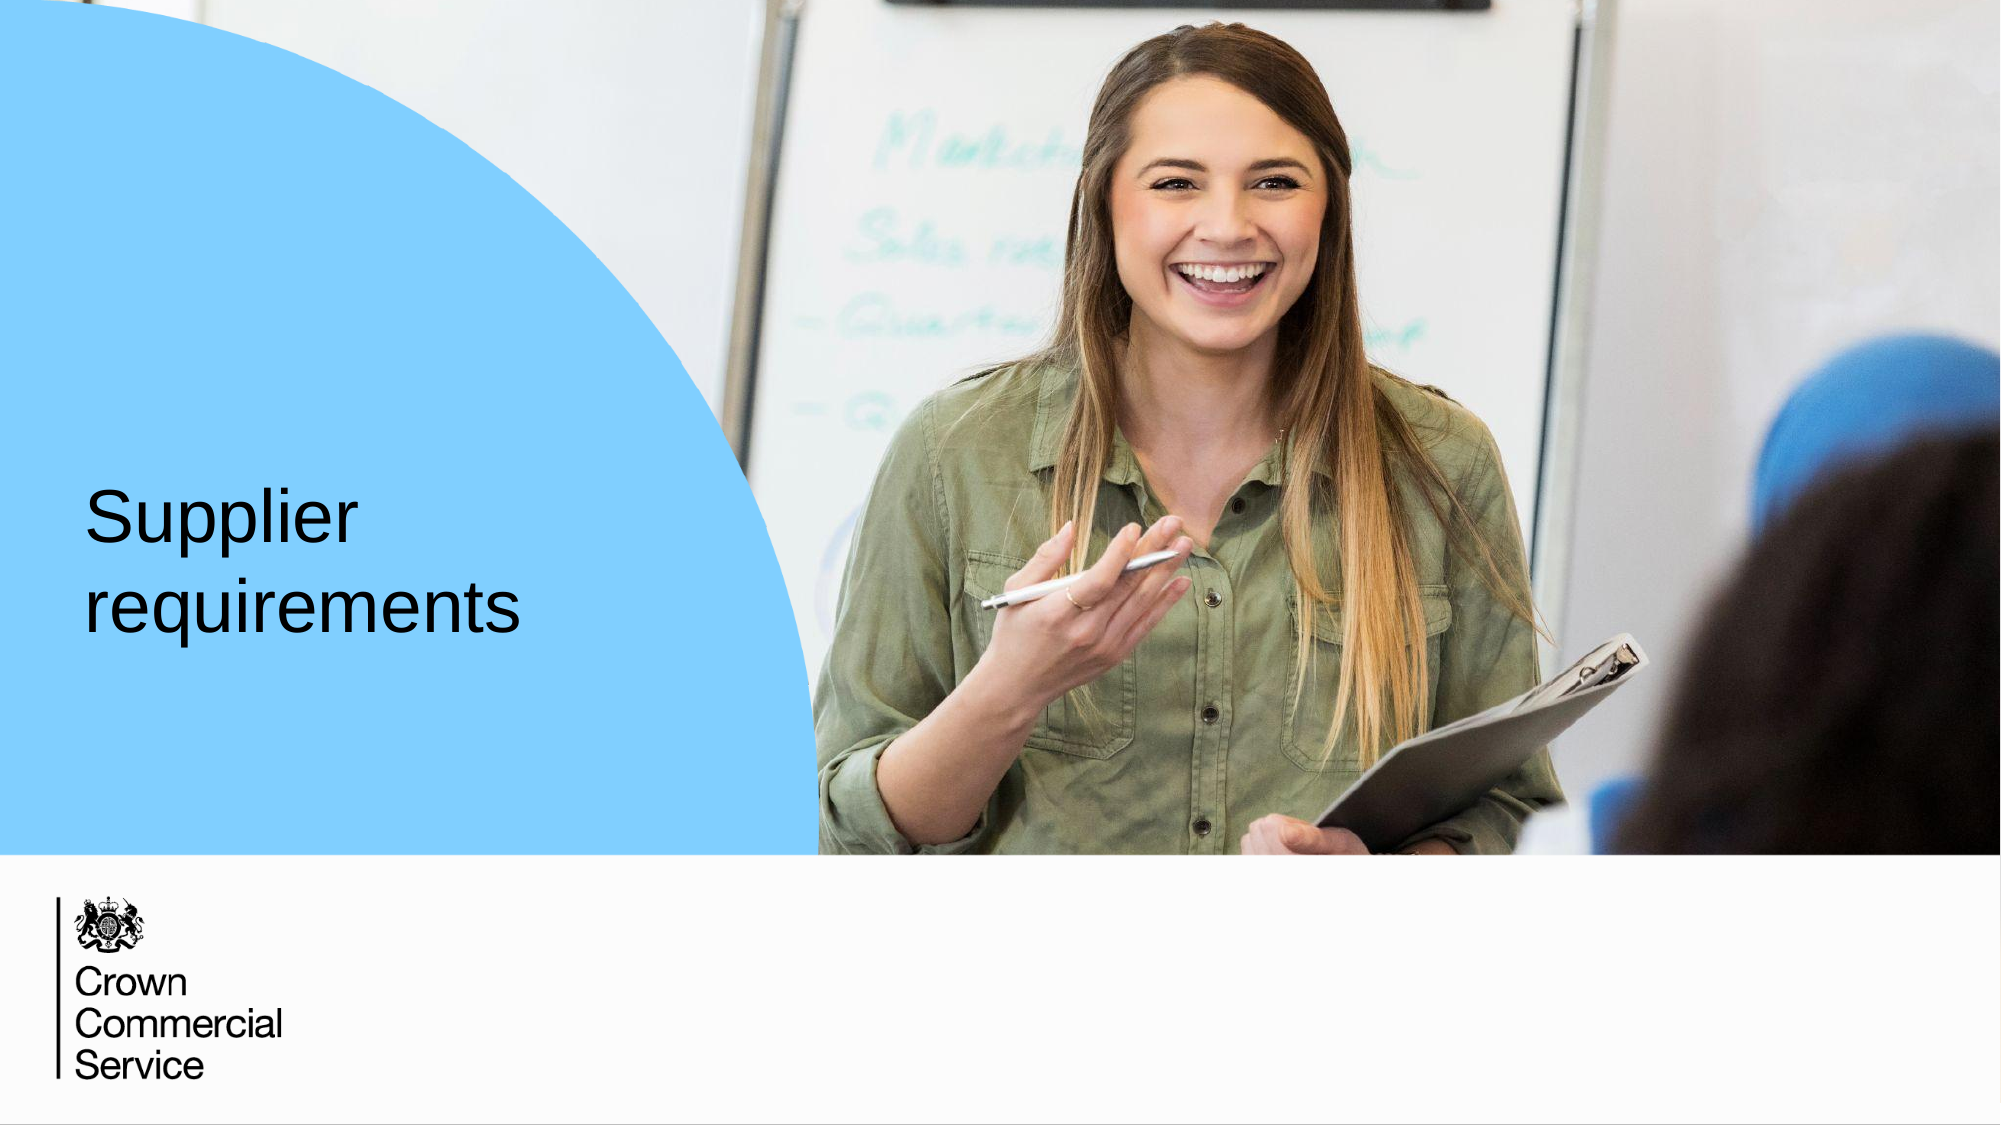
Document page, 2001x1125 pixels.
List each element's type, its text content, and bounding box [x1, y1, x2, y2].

text_box Supplier requirements [64, 447, 681, 760]
